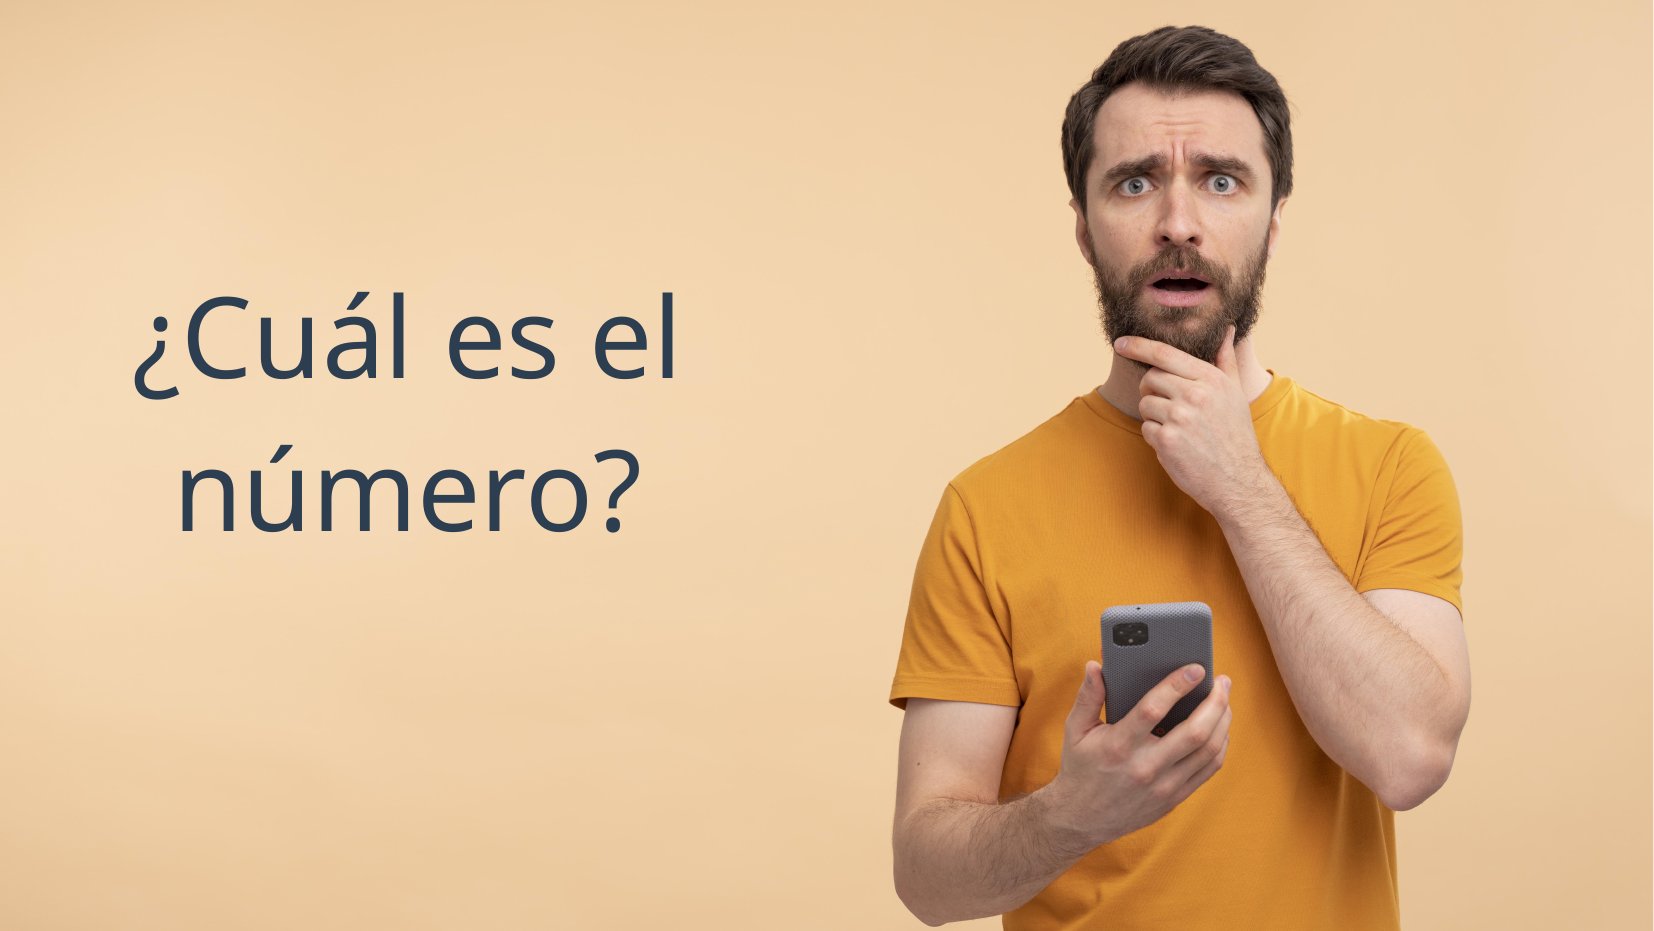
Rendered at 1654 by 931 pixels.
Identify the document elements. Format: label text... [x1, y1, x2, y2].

text_box ¿Cuál es el número? [118, 236, 975, 588]
picture [0, 0, 1654, 931]
